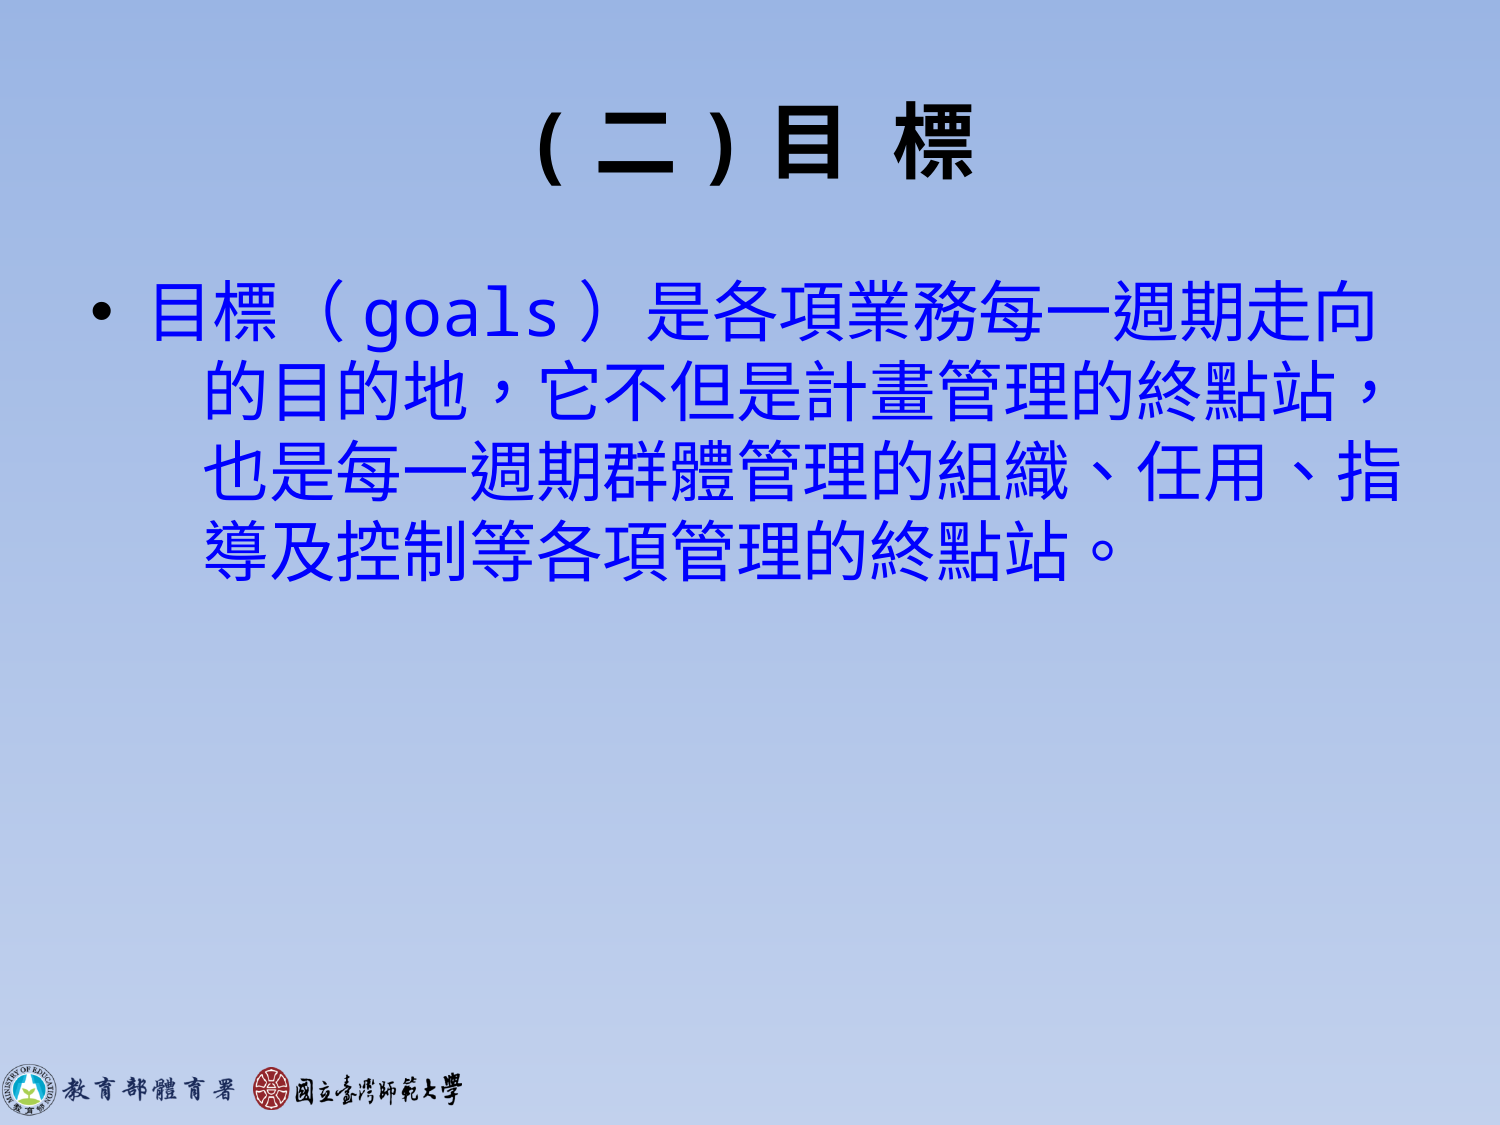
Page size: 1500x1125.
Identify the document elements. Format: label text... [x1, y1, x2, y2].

list 目標（goals）是各項業務每一週期走向的目的地，它不但是計畫管理的終點站，也是每一週期群體管理的組織、任用、指導及控制等各項管理的終點站。 [75, 262, 1426, 1005]
title (二)目 標 [75, 45, 1426, 233]
